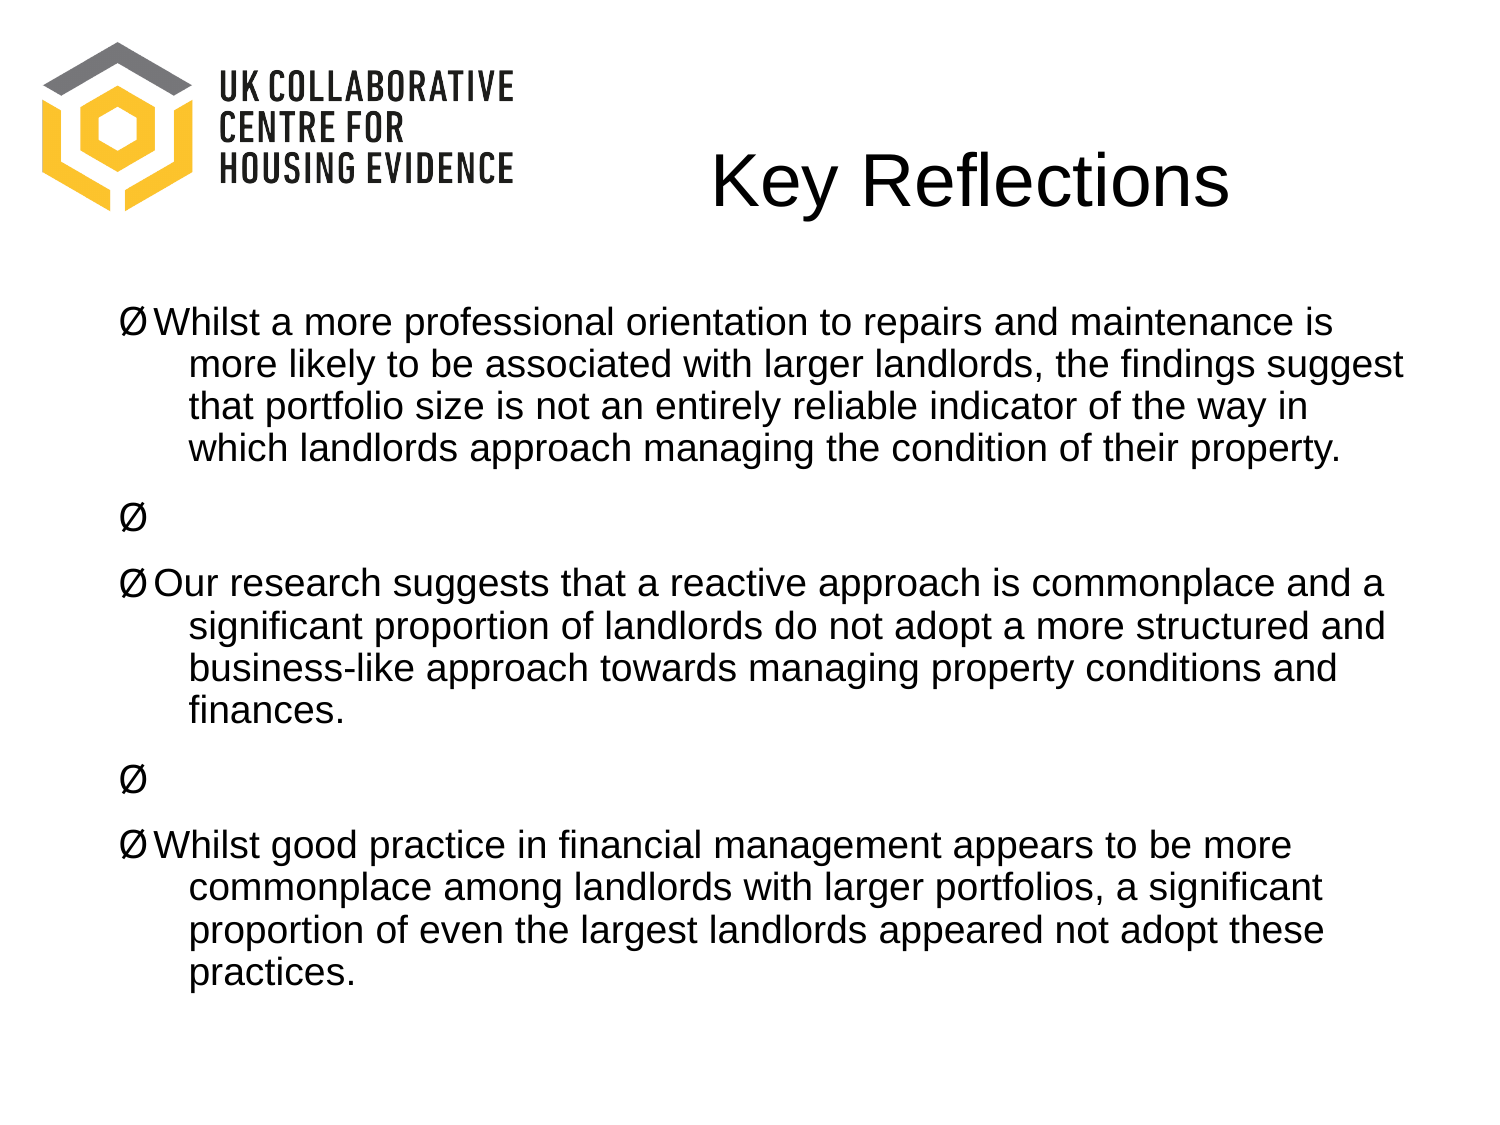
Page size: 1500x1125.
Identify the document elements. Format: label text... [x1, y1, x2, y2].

list Whilst a more professional orientation to repairs and maintenance is more likely to be associated with larger landlords, the findings suggest that portfolio size is not an entirely reliable indicator of the way in which landlords approach managing the condition of their property. Our research suggests that a reactive approach is commonplace and a significant proportion of landlords do not adopt a more structured and business-like approach towards managing property conditions and finances. Whilst good practice in financial management appears to be more commonplace among landlords with larger portfolios, a significant proportion of even the largest landlords appeared not adopt these practices. [103, 227, 1434, 1042]
title Key Reflections [425, 53, 1500, 171]
